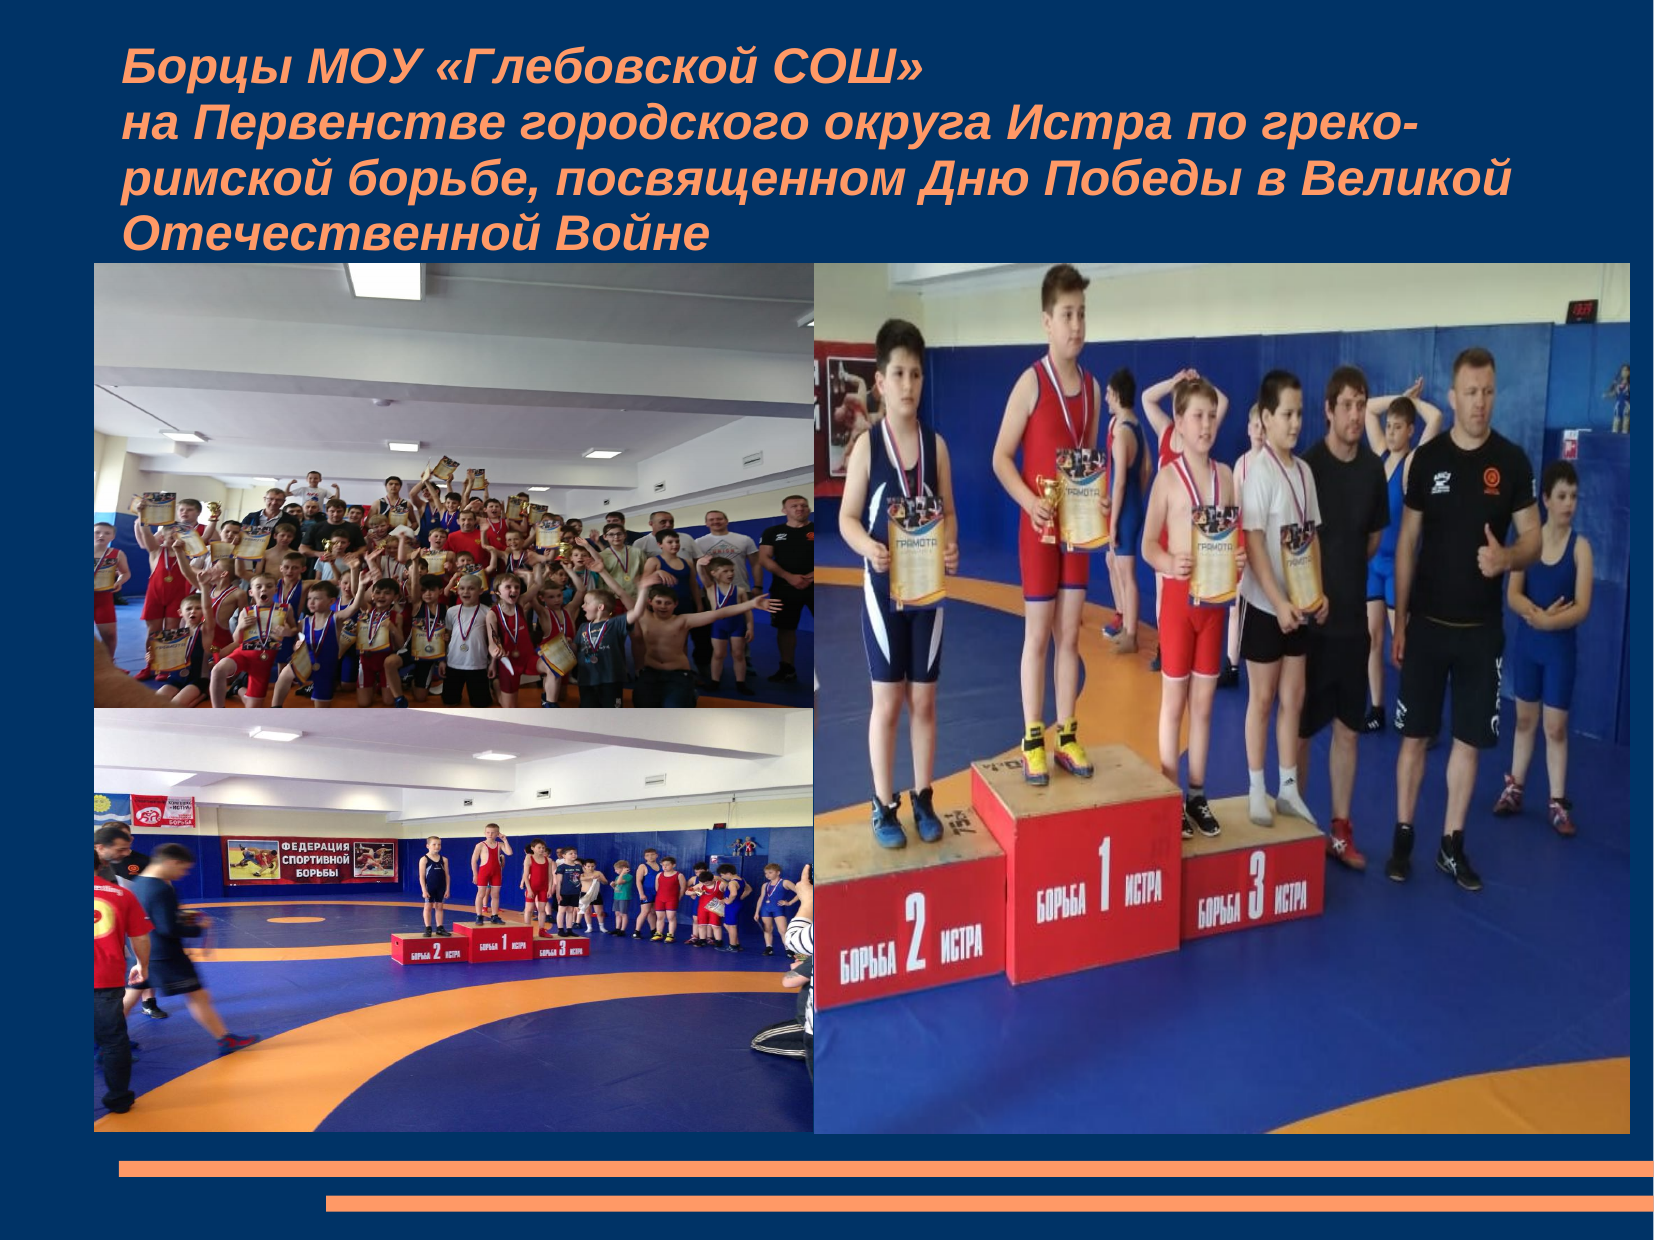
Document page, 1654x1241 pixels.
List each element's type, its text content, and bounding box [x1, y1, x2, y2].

title Борцы МОУ «Глебовской СОШ» на Первенстве городского округа Истра по греко-римской борьбе, посвященном Дню Победы в Великой Отечественной Войне [121, 35, 1534, 263]
picture [94, 263, 1630, 1134]
